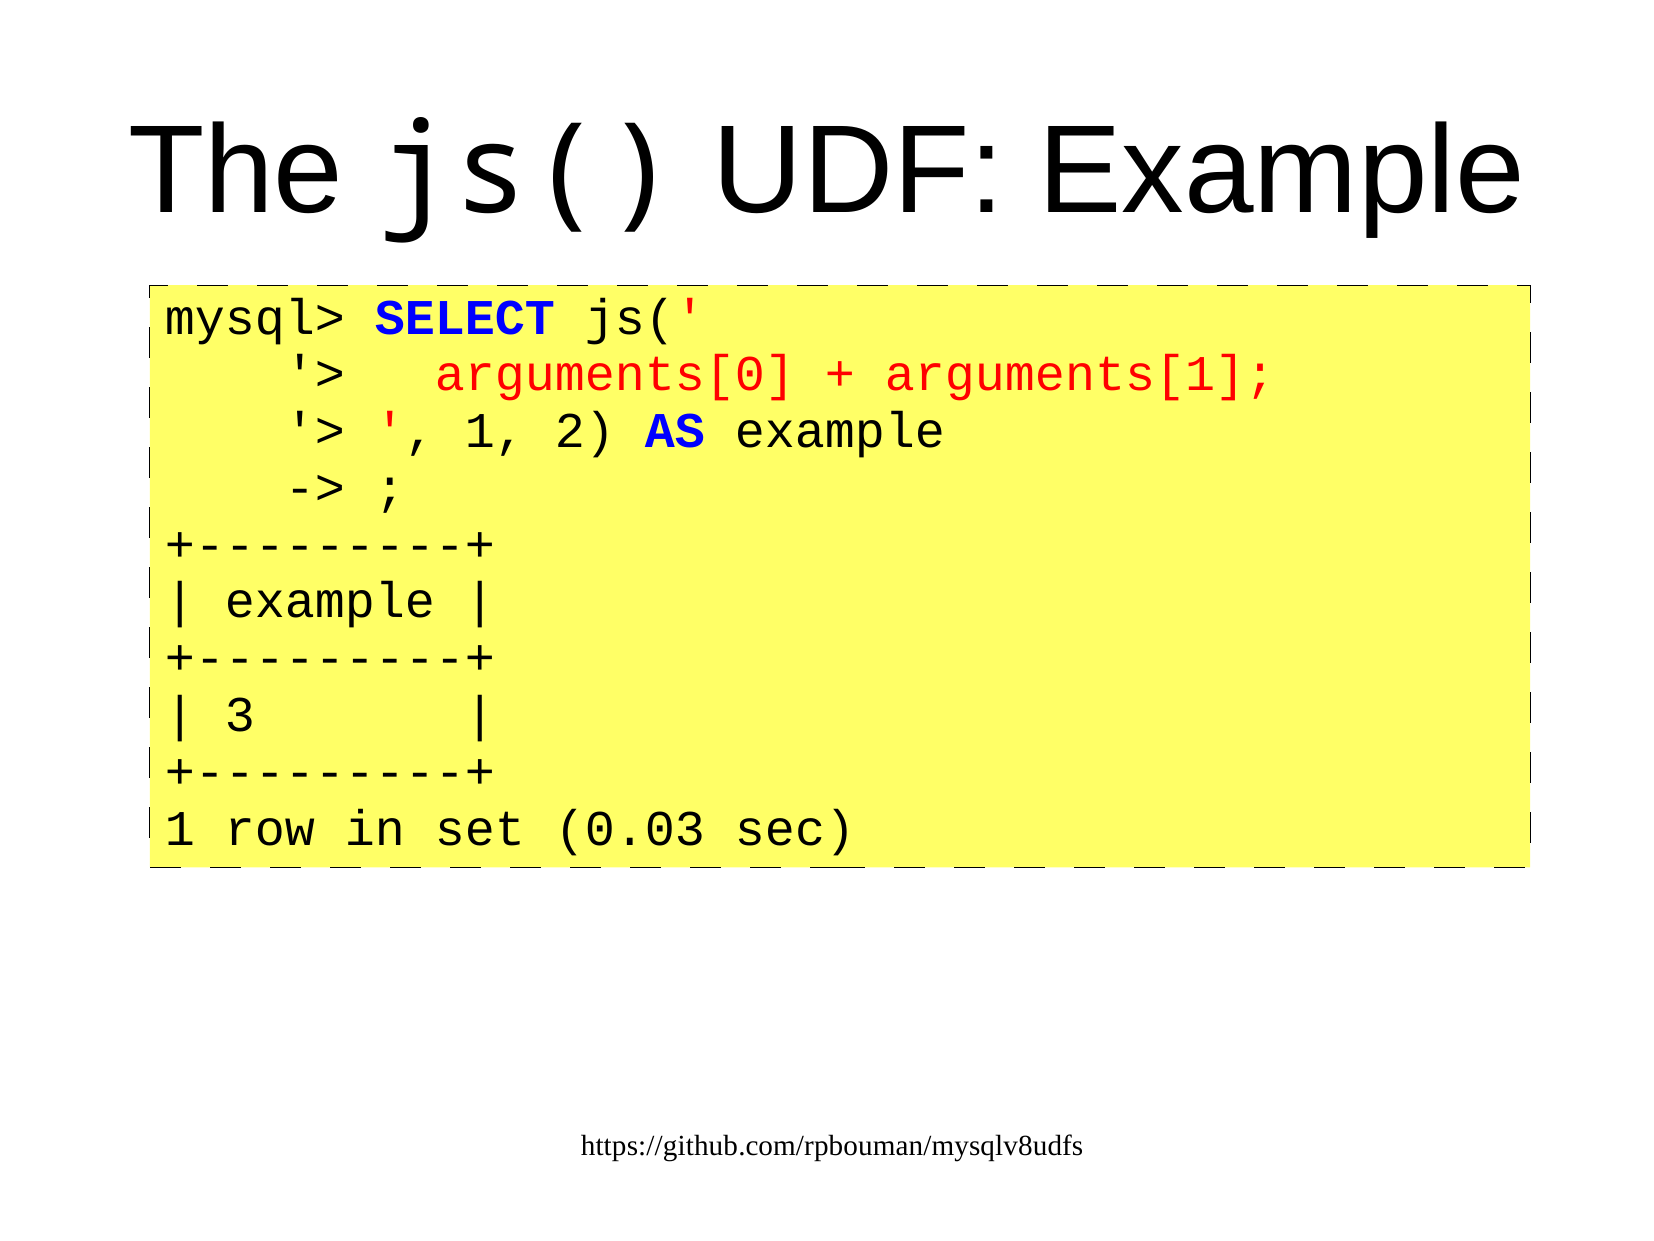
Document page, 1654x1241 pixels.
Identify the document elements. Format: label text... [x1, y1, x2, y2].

text_box mysql> SELECT js(' '> arguments[0] + arguments[1]; '> ', 1, 2) AS example -> ; +---------+ | example | +---------+ | 3 | +---------+ 1 row in set (0.03 sec) [149, 285, 1531, 868]
title The js() UDF: Example [82, 60, 1571, 268]
